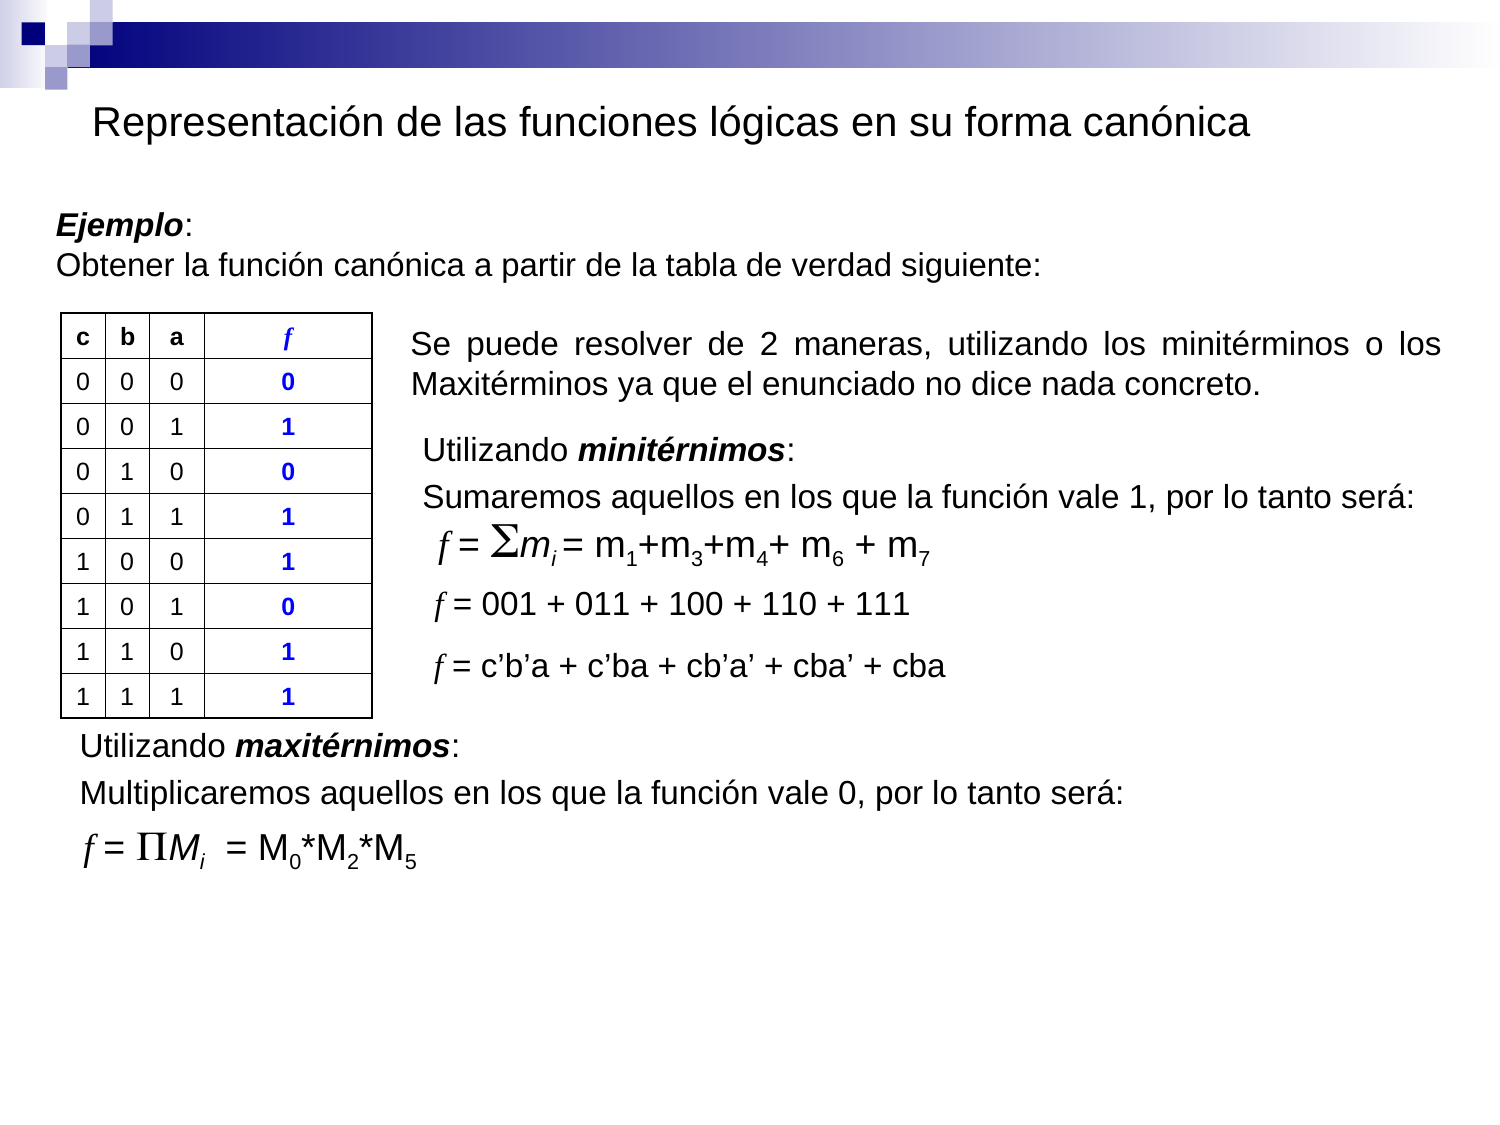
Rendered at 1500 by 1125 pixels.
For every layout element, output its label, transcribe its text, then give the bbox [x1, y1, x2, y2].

table_cell 0 [106, 359, 149, 403]
table_cell 1 [62, 584, 105, 628]
table_cell 1 [62, 539, 105, 583]
table_cell 0 [150, 539, 204, 583]
title Representación de las funciones lógicas en su forma canónica [76, 78, 1427, 161]
text_box Se puede resolver de 2 maneras, utilizando los minitérminos o los Maxitérminos ya que el enunciado no dice nada concreto. [395, 314, 1459, 421]
table_header b [106, 314, 149, 358]
text_box Multiplicaremos aquellos en los que la función vale 0, por lo tanto será: [64, 763, 1235, 823]
text_box Utilizando minitérnimos: [407, 420, 1459, 467]
table_cell 0 [205, 449, 371, 493]
text_box f = Mi = M0*M2*M5 [68, 823, 433, 933]
table_cell 1 [106, 449, 149, 493]
table_cell 1 [106, 629, 149, 673]
table_cell 1 [205, 539, 371, 583]
table_cell 1 [150, 404, 204, 448]
table_cell 0 [150, 449, 204, 493]
table_cell 1 [150, 674, 204, 716]
text_box f = c’b’a + c’ba + cb’a’ + cba’ + cba [418, 636, 963, 693]
text_box f = 001 + 011 + 100 + 110 + 111 [419, 574, 928, 630]
table_cell 0 [205, 359, 371, 403]
table_cell 1 [205, 629, 371, 673]
table_cell 0 [106, 404, 149, 448]
table_cell 1 [150, 584, 204, 628]
table_cell 0 [205, 584, 371, 628]
table_cell 0 [150, 629, 204, 673]
table_cell 0 [62, 359, 105, 403]
table_cell 1 [106, 674, 149, 716]
table_cell 1 [205, 494, 371, 538]
table_header c [62, 314, 105, 358]
table_cell 1 [62, 629, 105, 673]
text_box Utilizando maxitérnimos: [64, 716, 1116, 763]
table_cell 1 [106, 494, 149, 538]
table_cell 1 [62, 674, 105, 717]
table_header f [205, 314, 371, 358]
text_box Ejemplo: Obtener la función canónica a partir de la tabla de verdad siguiente: [41, 196, 1459, 291]
table_cell 0 [106, 539, 149, 583]
table_cell 0 [106, 584, 149, 628]
table_header a [150, 314, 204, 358]
table_cell 1 [205, 674, 371, 716]
table_cell 1 [205, 404, 371, 448]
text_box f = mi = m1+m3+m4+ m6 + m7 [423, 499, 947, 579]
table_cell 0 [150, 359, 204, 403]
text_box Sumaremos aquellos en los que la función vale 1, por lo tanto será: [407, 467, 1459, 528]
table_cell 0 [62, 449, 105, 493]
table_cell 0 [62, 494, 105, 538]
table_cell 1 [150, 494, 204, 538]
table_cell 0 [62, 404, 105, 448]
